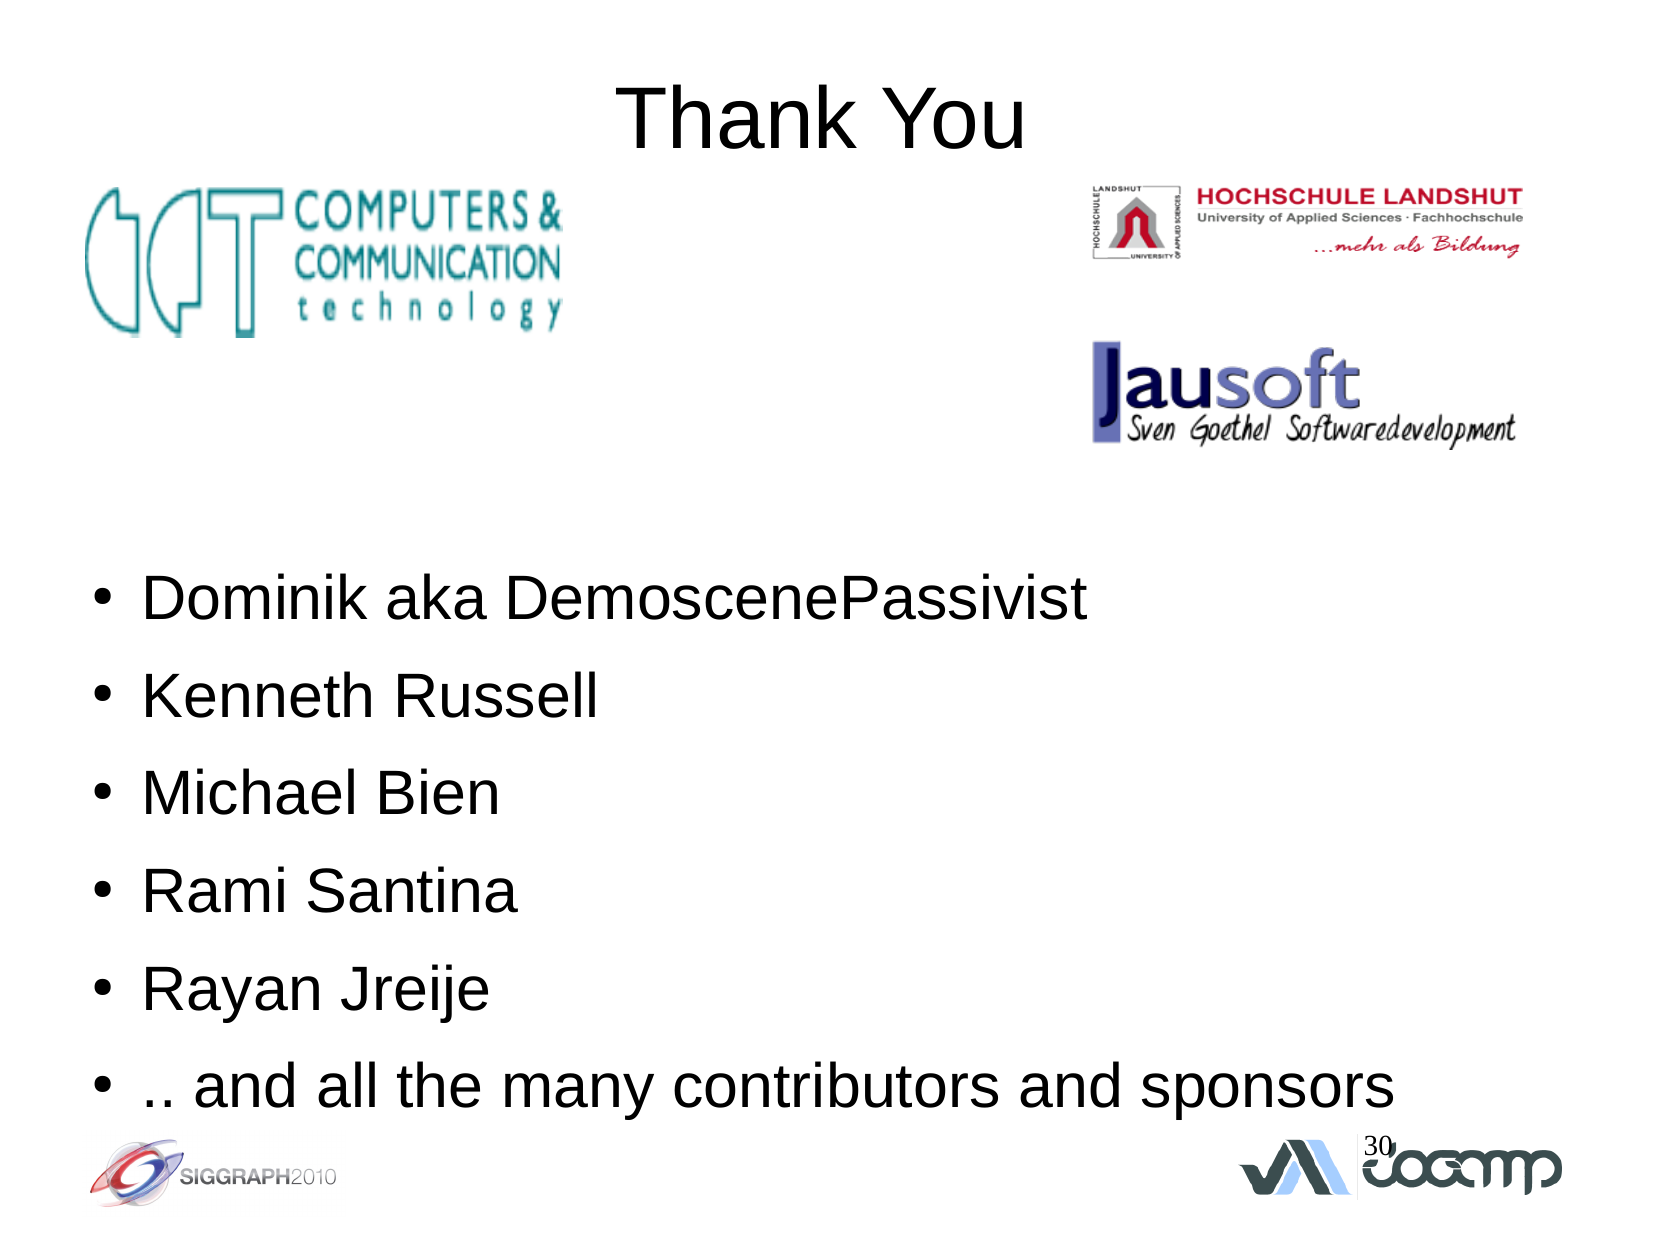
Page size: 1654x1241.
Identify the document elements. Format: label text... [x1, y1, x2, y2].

picture [1087, 337, 1523, 451]
picture [1237, 1134, 1562, 1200]
title Thank You [68, 56, 1576, 181]
picture [1087, 181, 1523, 263]
picture [82, 1130, 346, 1217]
list Dominik aka DemoscenePassivist Kenneth Russell Michael Bien Rami Santina Rayan Jreije .. and all the many contributors and sponsors [75, 562, 1571, 1126]
picture [85, 187, 563, 338]
